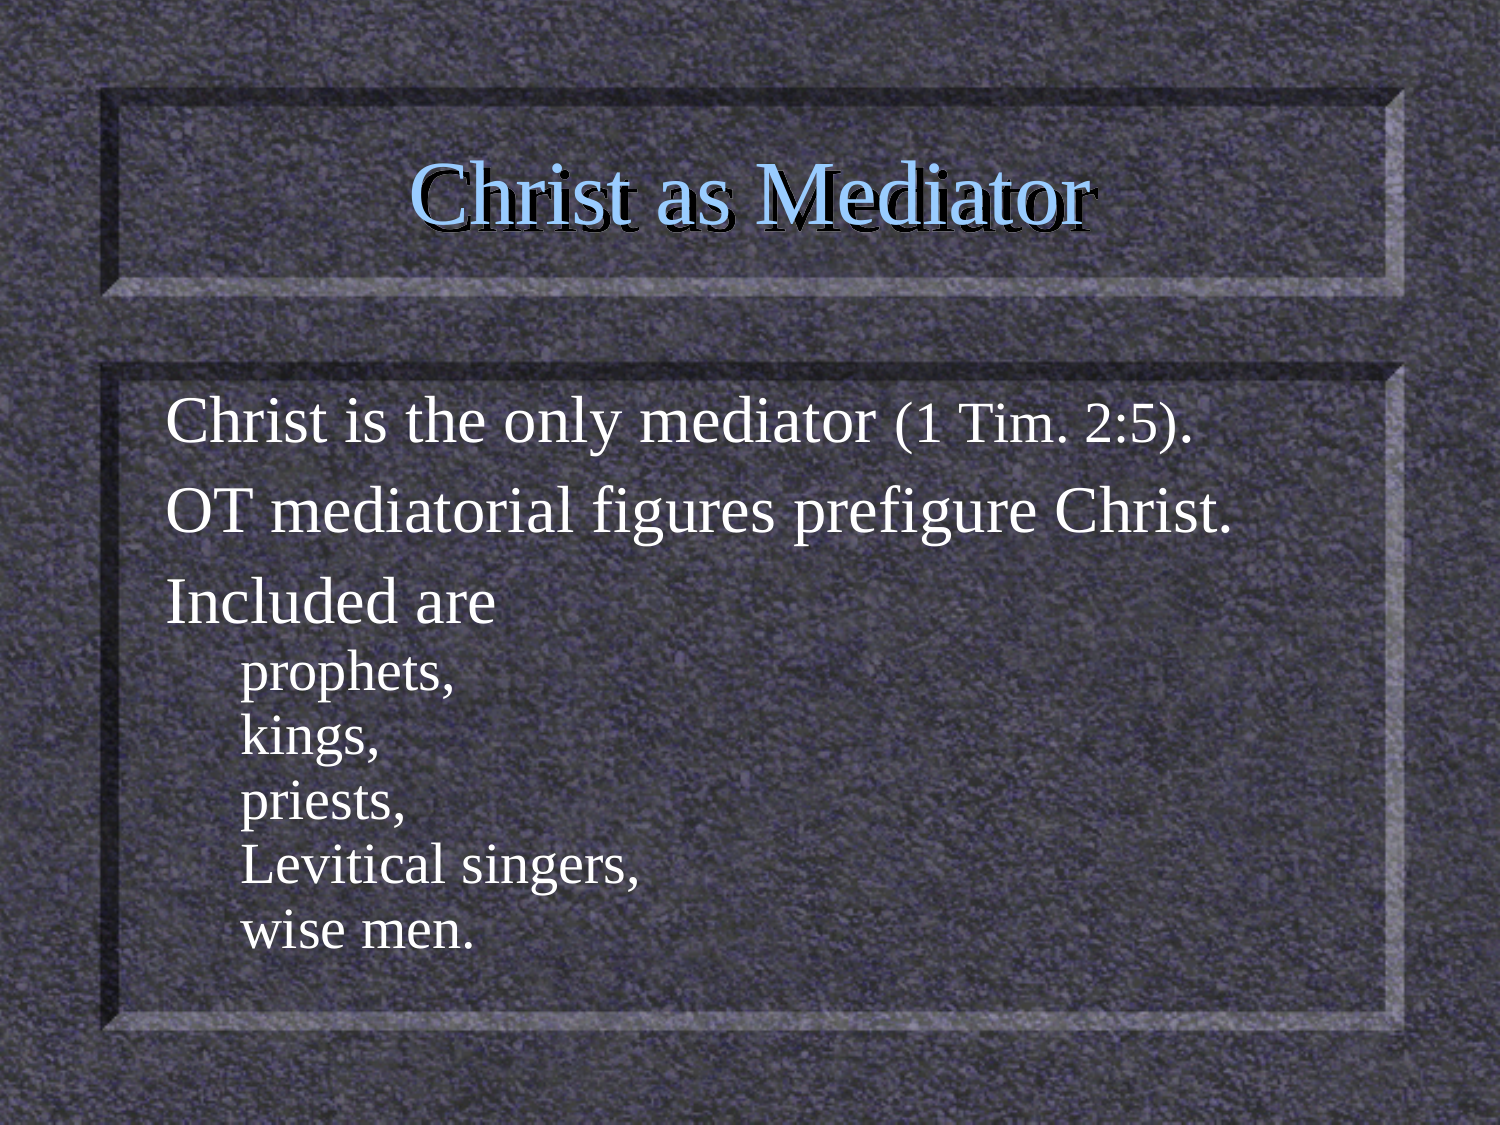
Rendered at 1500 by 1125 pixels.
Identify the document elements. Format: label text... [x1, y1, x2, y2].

list Christ is the only mediator (1 Tim. 2:5). OT mediatorial figures prefigure Christ. Included are prophets, kings, priests, Levitical singers, wise men. [149, 374, 1375, 1000]
title Christ as Mediator [150, 135, 1351, 253]
picture [0, 0, 1500, 1125]
